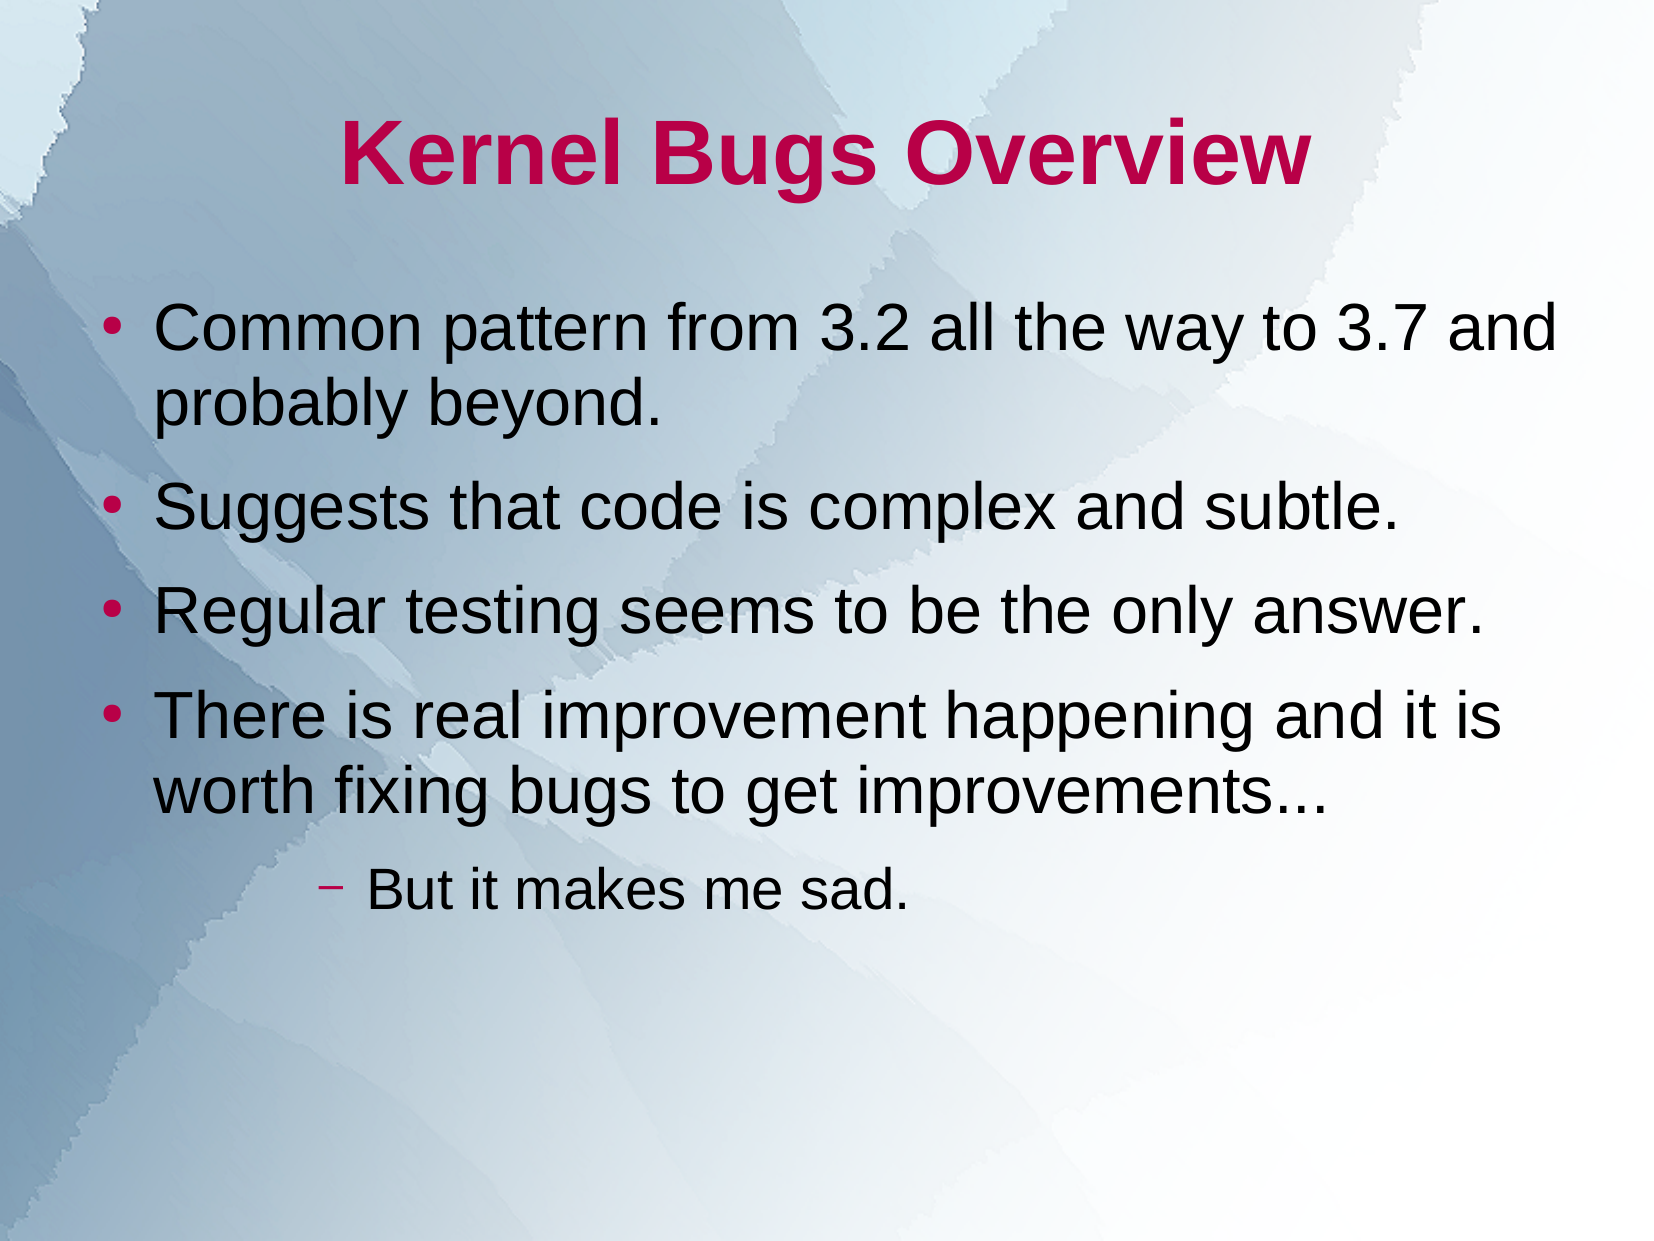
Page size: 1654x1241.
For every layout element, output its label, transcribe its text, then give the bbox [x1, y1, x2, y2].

picture [0, 0, 1654, 1241]
title Kernel Bugs Overview [82, 49, 1571, 257]
list Common pattern from 3.2 all the way to 3.7 and probably beyond. Suggests that code is complex and subtle. Regular testing seems to be the only answer. There is real improvement happening and it is worth fixing bugs to get improvements... But it makes me sad. [82, 290, 1571, 1010]
